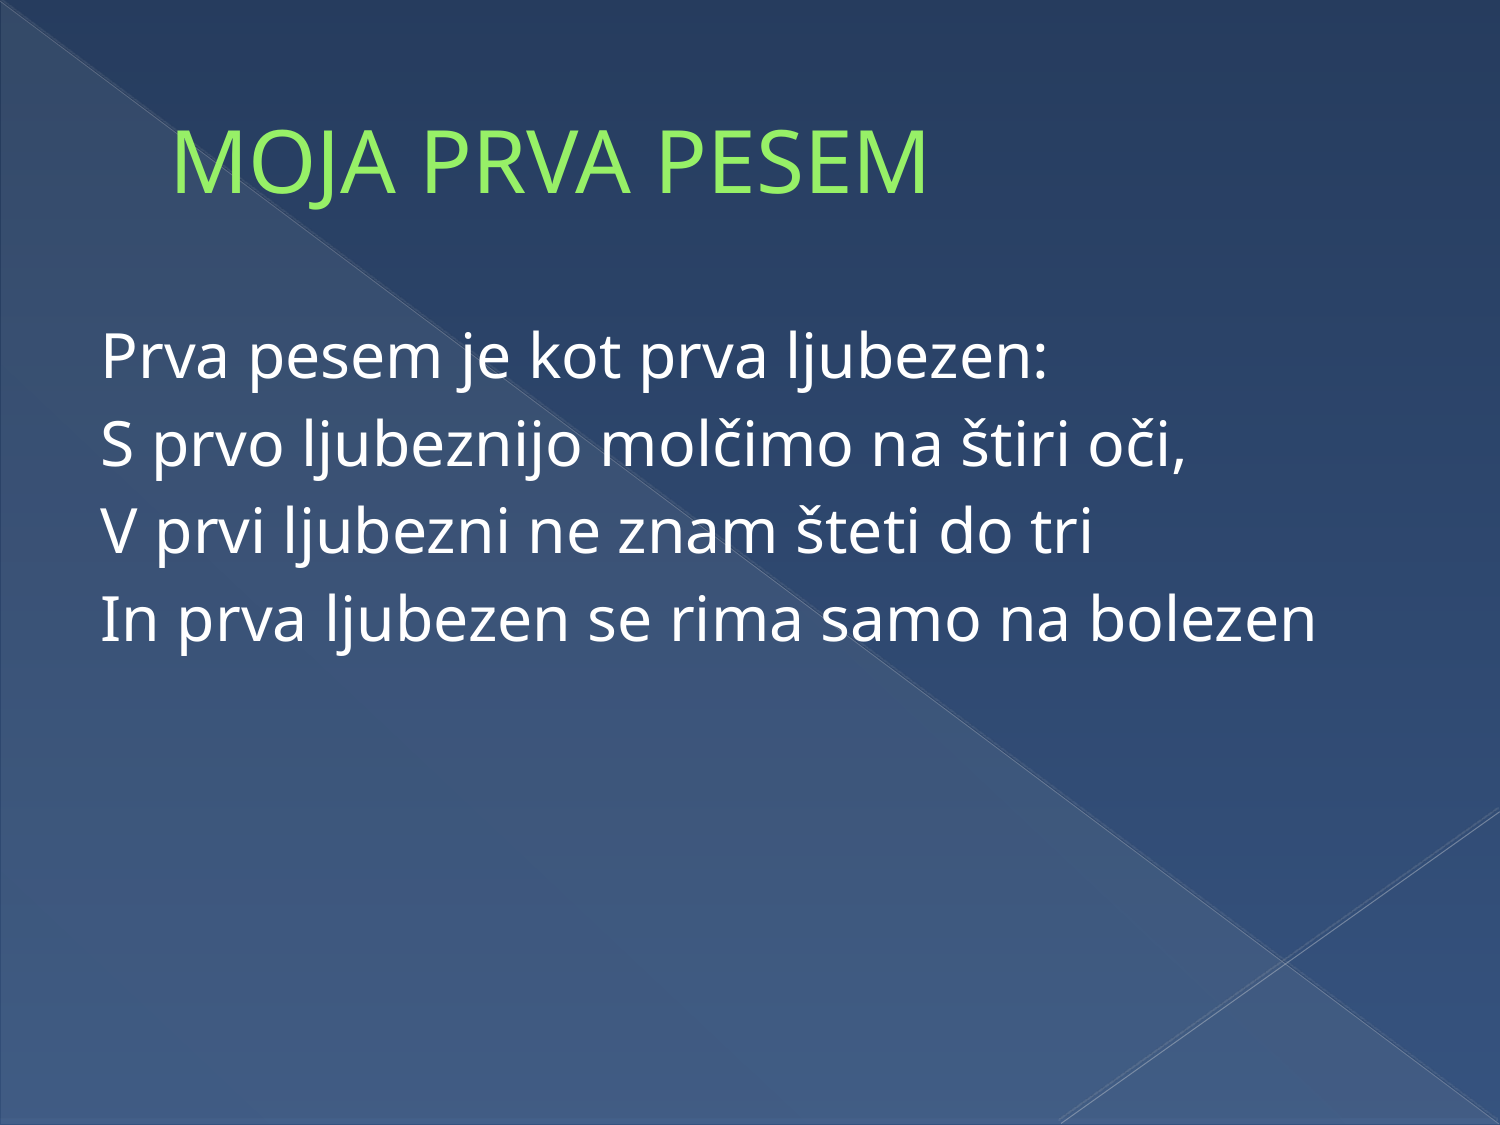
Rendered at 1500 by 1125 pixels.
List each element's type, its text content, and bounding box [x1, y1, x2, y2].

title MOJA PRVA PESEM [75, 43, 1425, 274]
list Prva pesem je kot prva ljubezen: S prvo ljubeznijo molčimo na štiri oči, V prvi ljubezni ne znam šteti do tri In prva ljubezen se rima samo na bolezen [75, 308, 1425, 1059]
